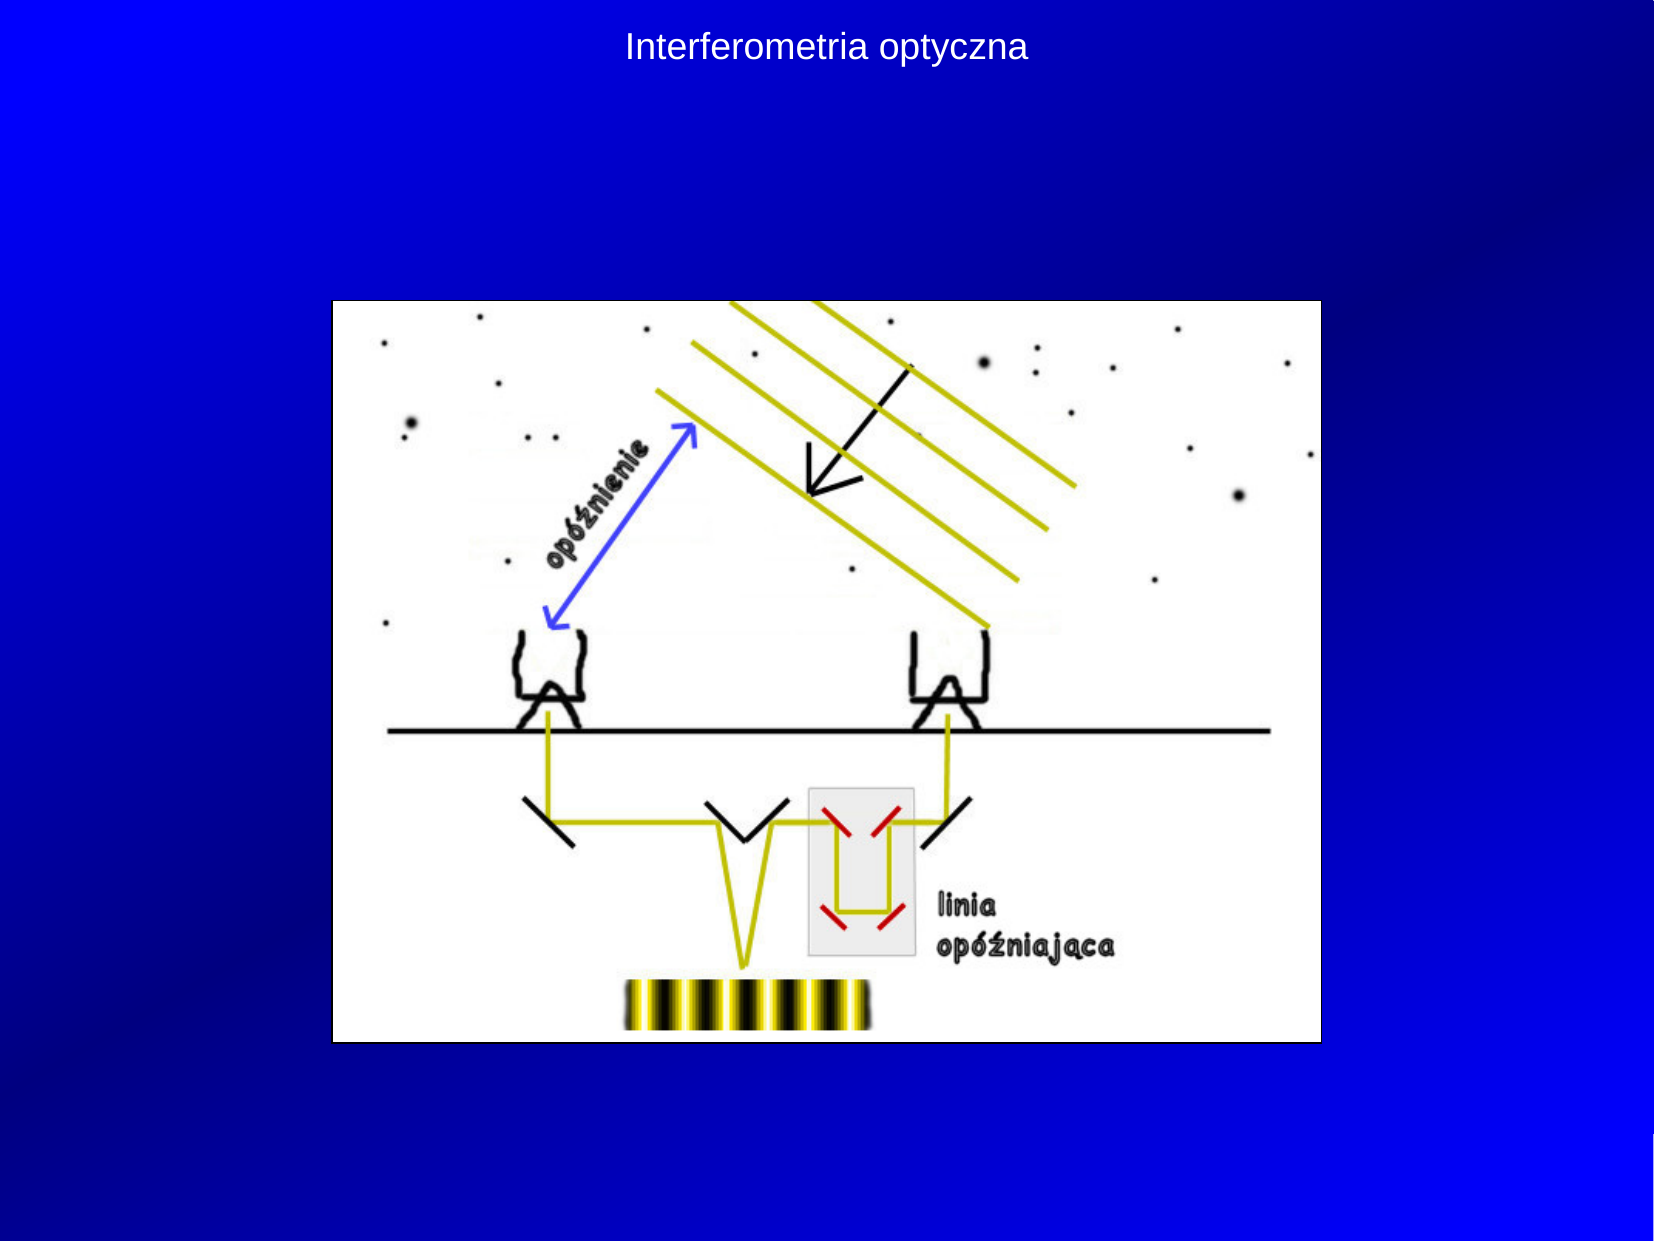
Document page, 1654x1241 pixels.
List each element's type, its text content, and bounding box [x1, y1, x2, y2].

picture [333, 301, 1321, 1043]
text_box Interferometria optyczna [610, 18, 1044, 76]
